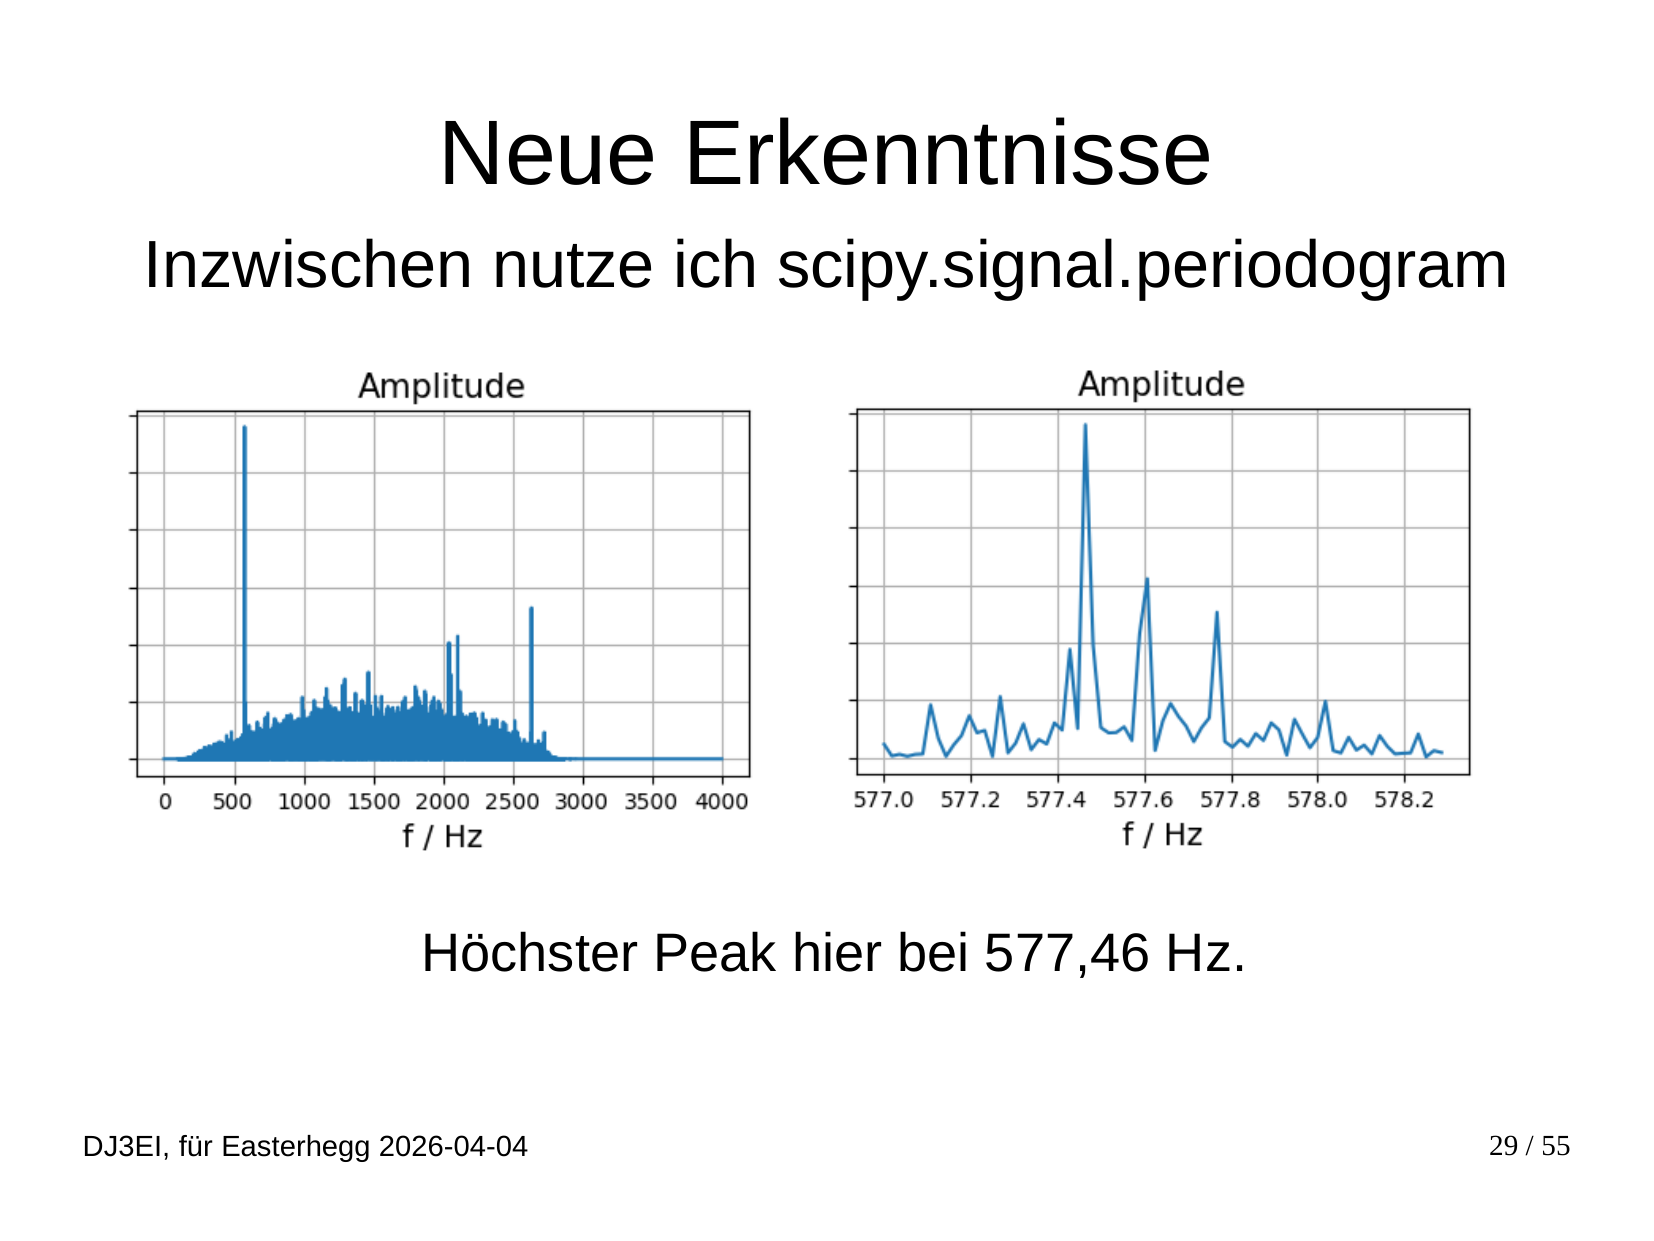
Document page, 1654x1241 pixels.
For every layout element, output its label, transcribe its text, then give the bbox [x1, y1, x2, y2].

picture [113, 357, 765, 868]
picture [833, 355, 1485, 866]
text_box Höchster Peak hier bei 577,46 Hz. [406, 914, 1263, 991]
title Neue Erkenntnisse [82, 49, 1571, 226]
list Inzwischen nutze ich scipy.signal.periodogram [82, 226, 1571, 318]
